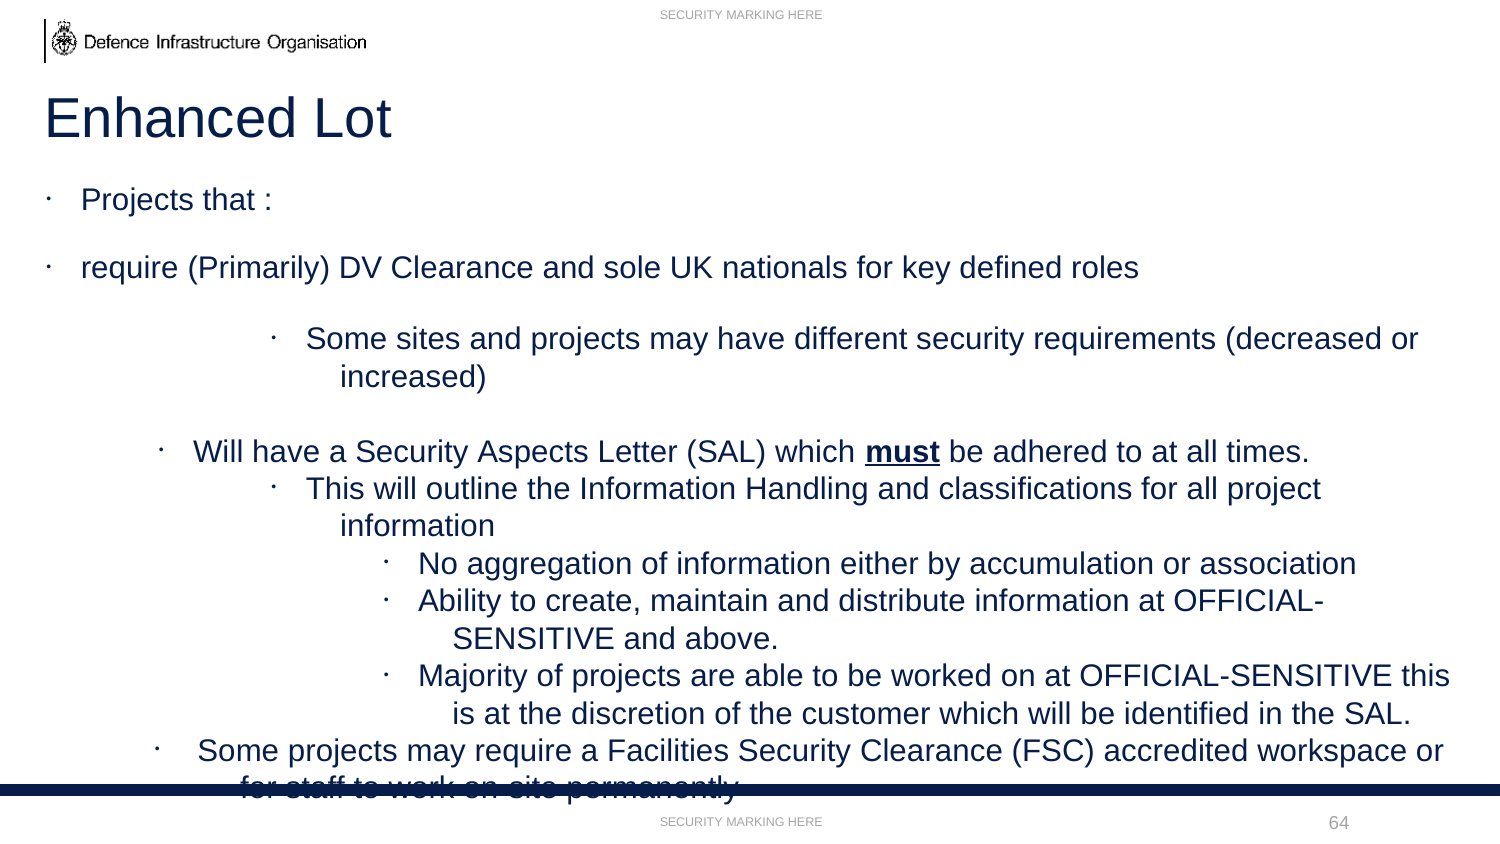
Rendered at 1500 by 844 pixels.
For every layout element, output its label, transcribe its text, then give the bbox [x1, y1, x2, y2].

title Enhanced Lot [44, 88, 1462, 183]
text_box Projects that : require (Primarily) DV Clearance and sole UK nationals for key defined roles Some sites and projects may have different security requirements (decreased or increased) Will have a Security Aspects Letter (SAL) which must be adhered to at all times. This will outline the Information Handling and classifications for all project information No aggregation of information either by accumulation or association Ability to create, maintain and distribute information at OFFICIAL-SENSITIVE and above. Majority of projects are able to be worked on at OFFICIAL-SENSITIVE this is at the discretion of the customer which will be identified in the SAL. Some projects may require a Facilities Security Clearance (FSC) accredited workspace or for staff to work on-site permanently [44, 183, 1462, 744]
text_box [1328, 810, 1462, 833]
